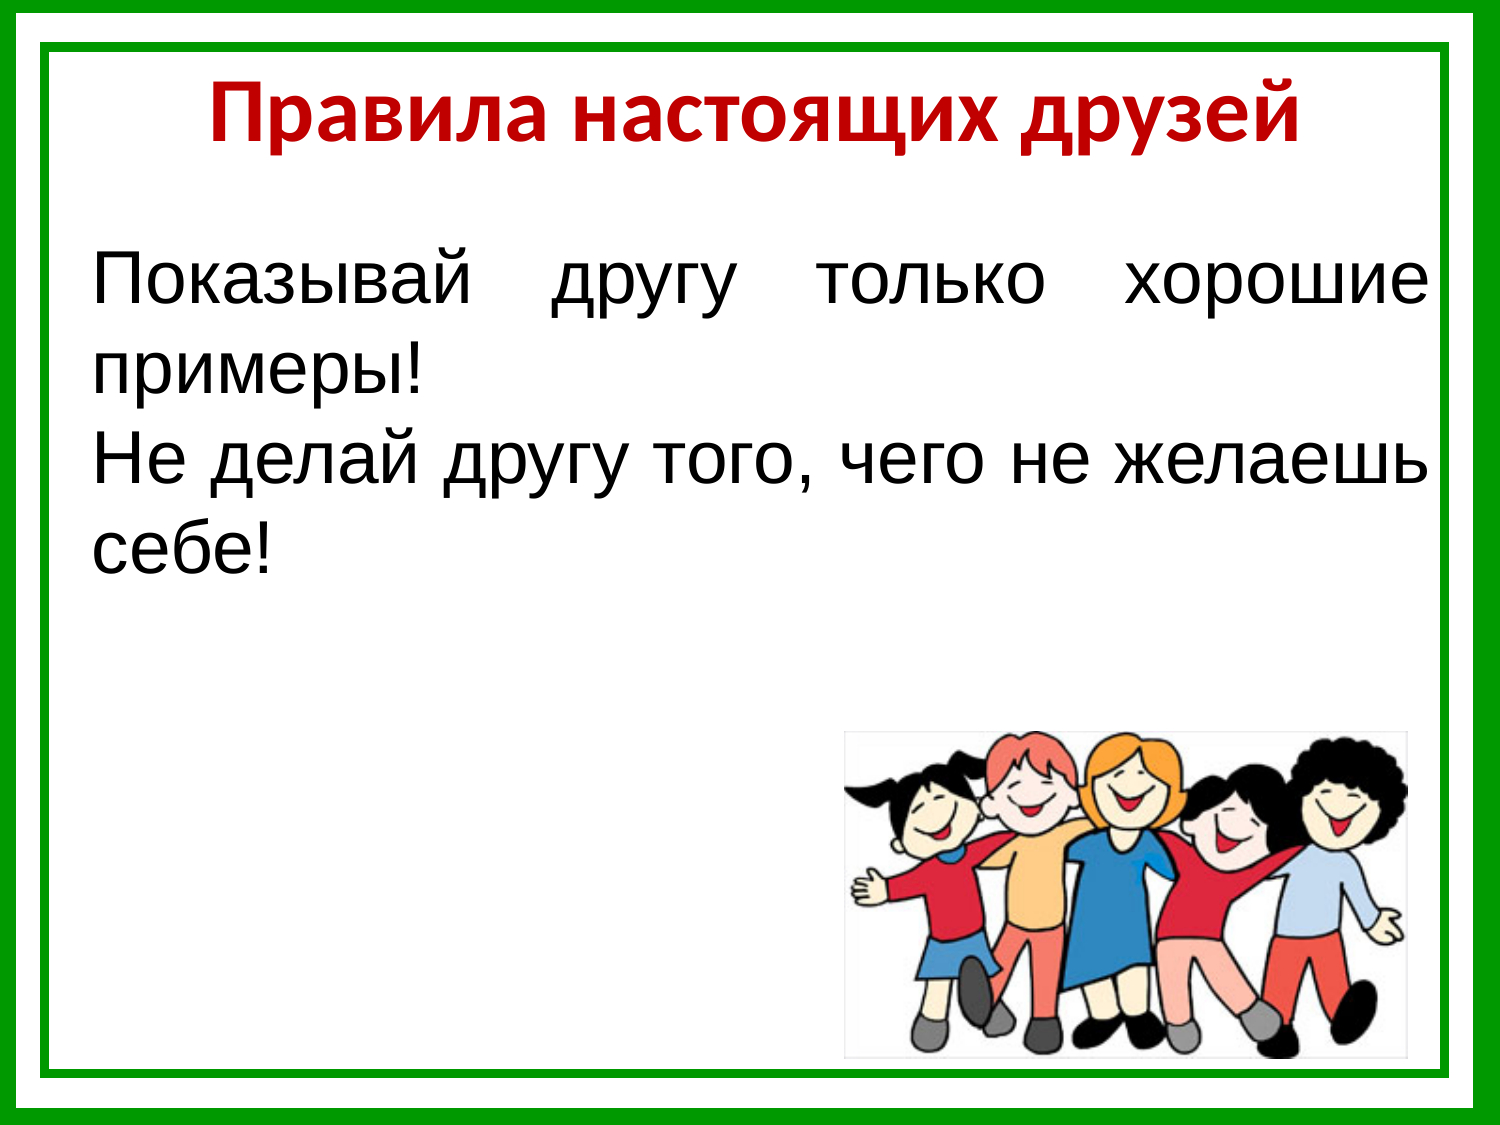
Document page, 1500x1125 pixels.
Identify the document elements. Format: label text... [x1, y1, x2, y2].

picture [844, 732, 1408, 1059]
text_box Показывай другу только хорошие примеры! Не делай другу того, чего не желаешь себе! [77, 221, 1447, 596]
text_box Правила настоящих друзей [159, 43, 1352, 161]
